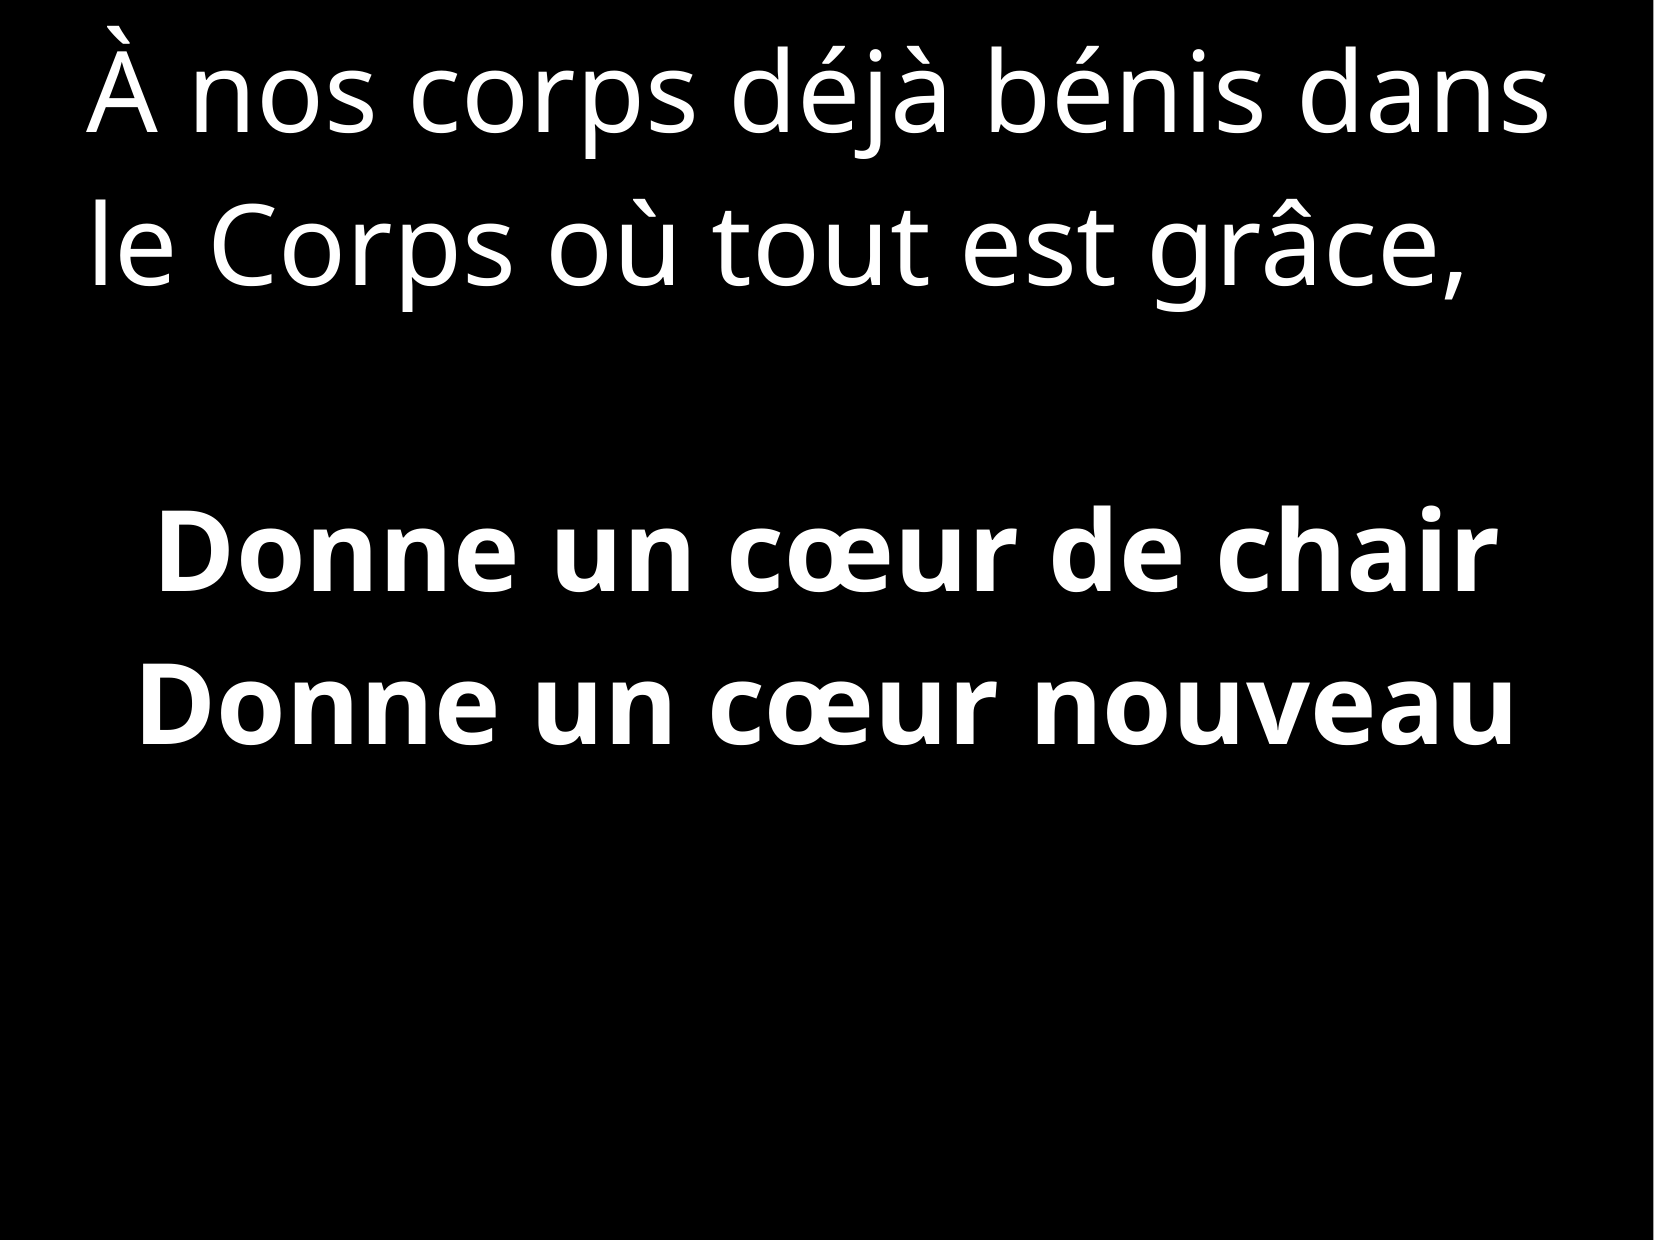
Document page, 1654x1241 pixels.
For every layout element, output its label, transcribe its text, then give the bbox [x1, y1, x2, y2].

text_box À nos corps déjà bénis dans le Corps où tout est grâce, Donne un cœur de chair Donne un cœur nouveau [0, 4, 1654, 1241]
